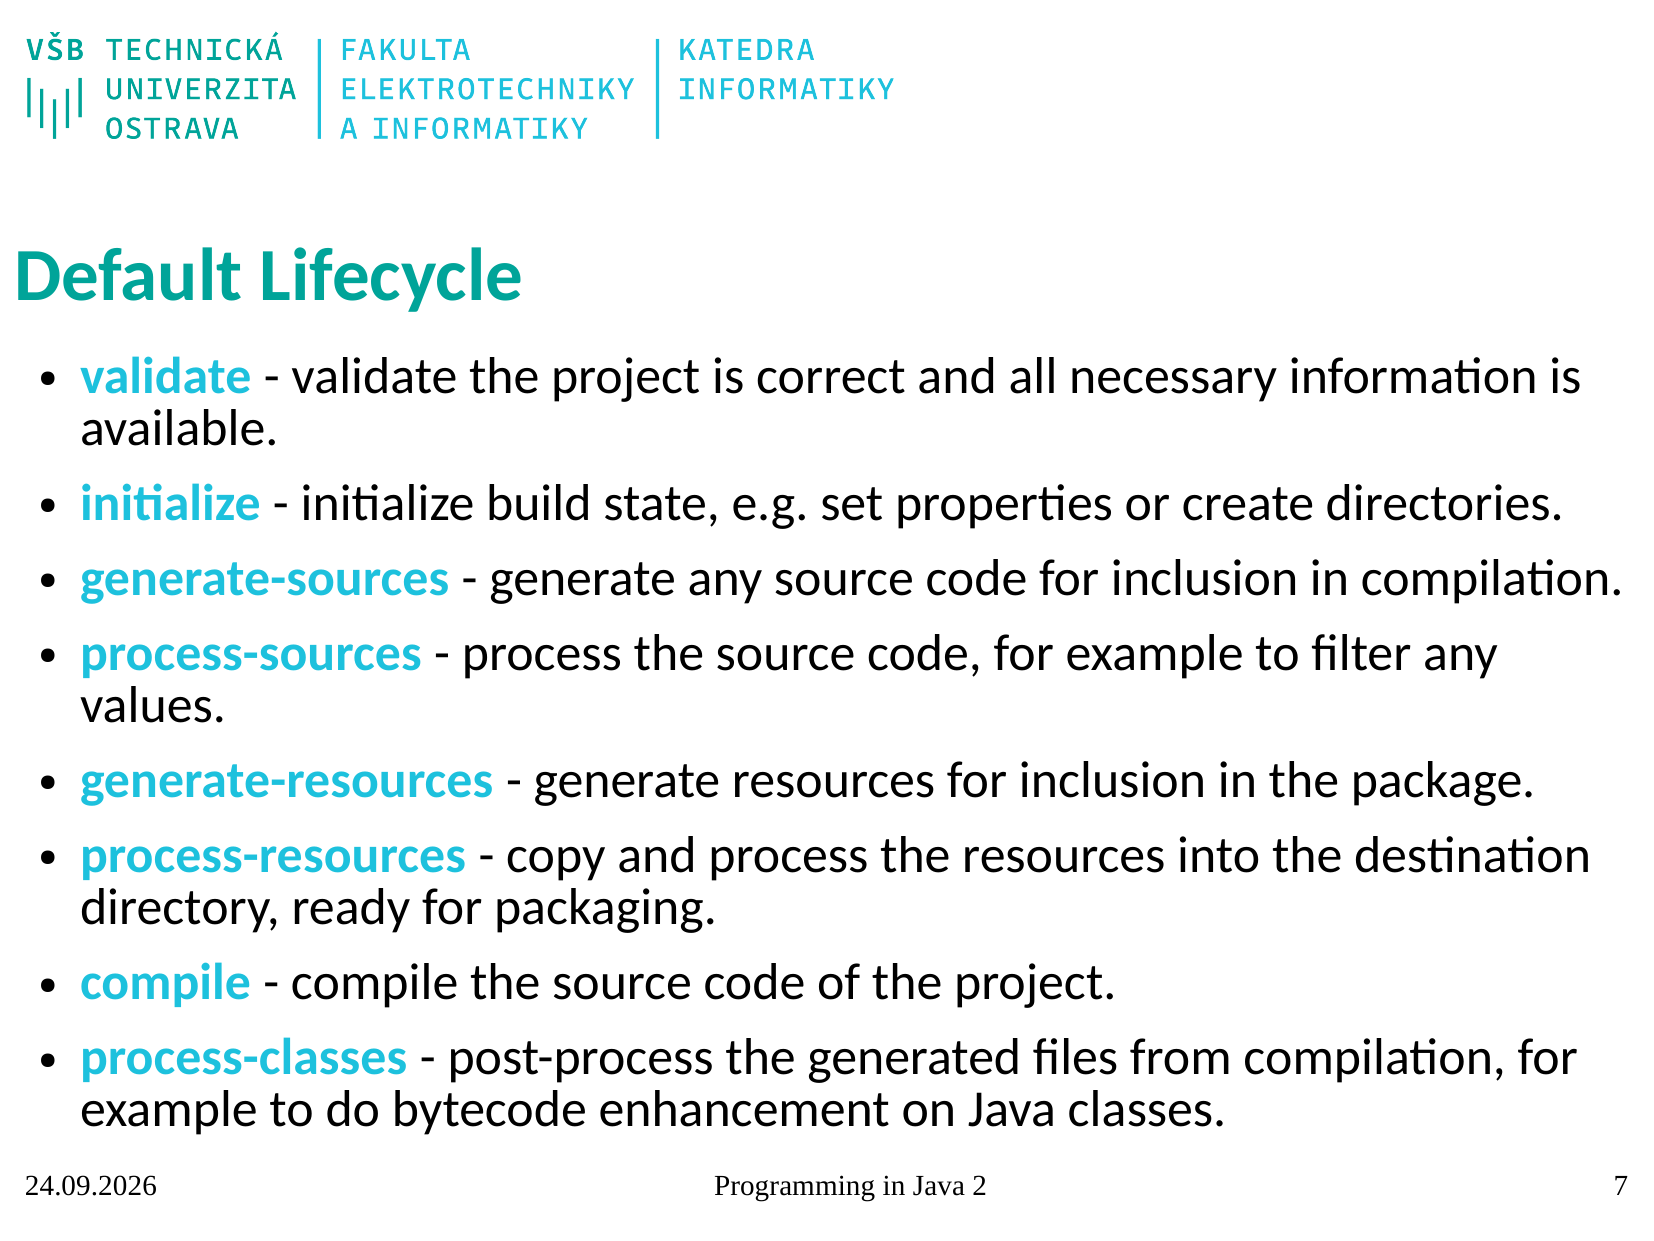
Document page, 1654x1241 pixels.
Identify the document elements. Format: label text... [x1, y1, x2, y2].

list validate - validate the project is correct and all necessary information is available. initialize - initialize build state, e.g. set properties or create directories. generate-sources - generate any source code for inclusion in compilation. process-sources - process the source code, for example to filter any values. generate-resources - generate resources for inclusion in the package. process-resources - copy and process the resources into the destination directory, ready for packaging. compile - compile the source code of the project. process-classes - post-process the generated files from compilation, for example to do bytecode enhancement on Java classes. [24, 354, 1629, 1146]
picture [26, 31, 894, 139]
title Default Lifecycle [14, 165, 1619, 319]
